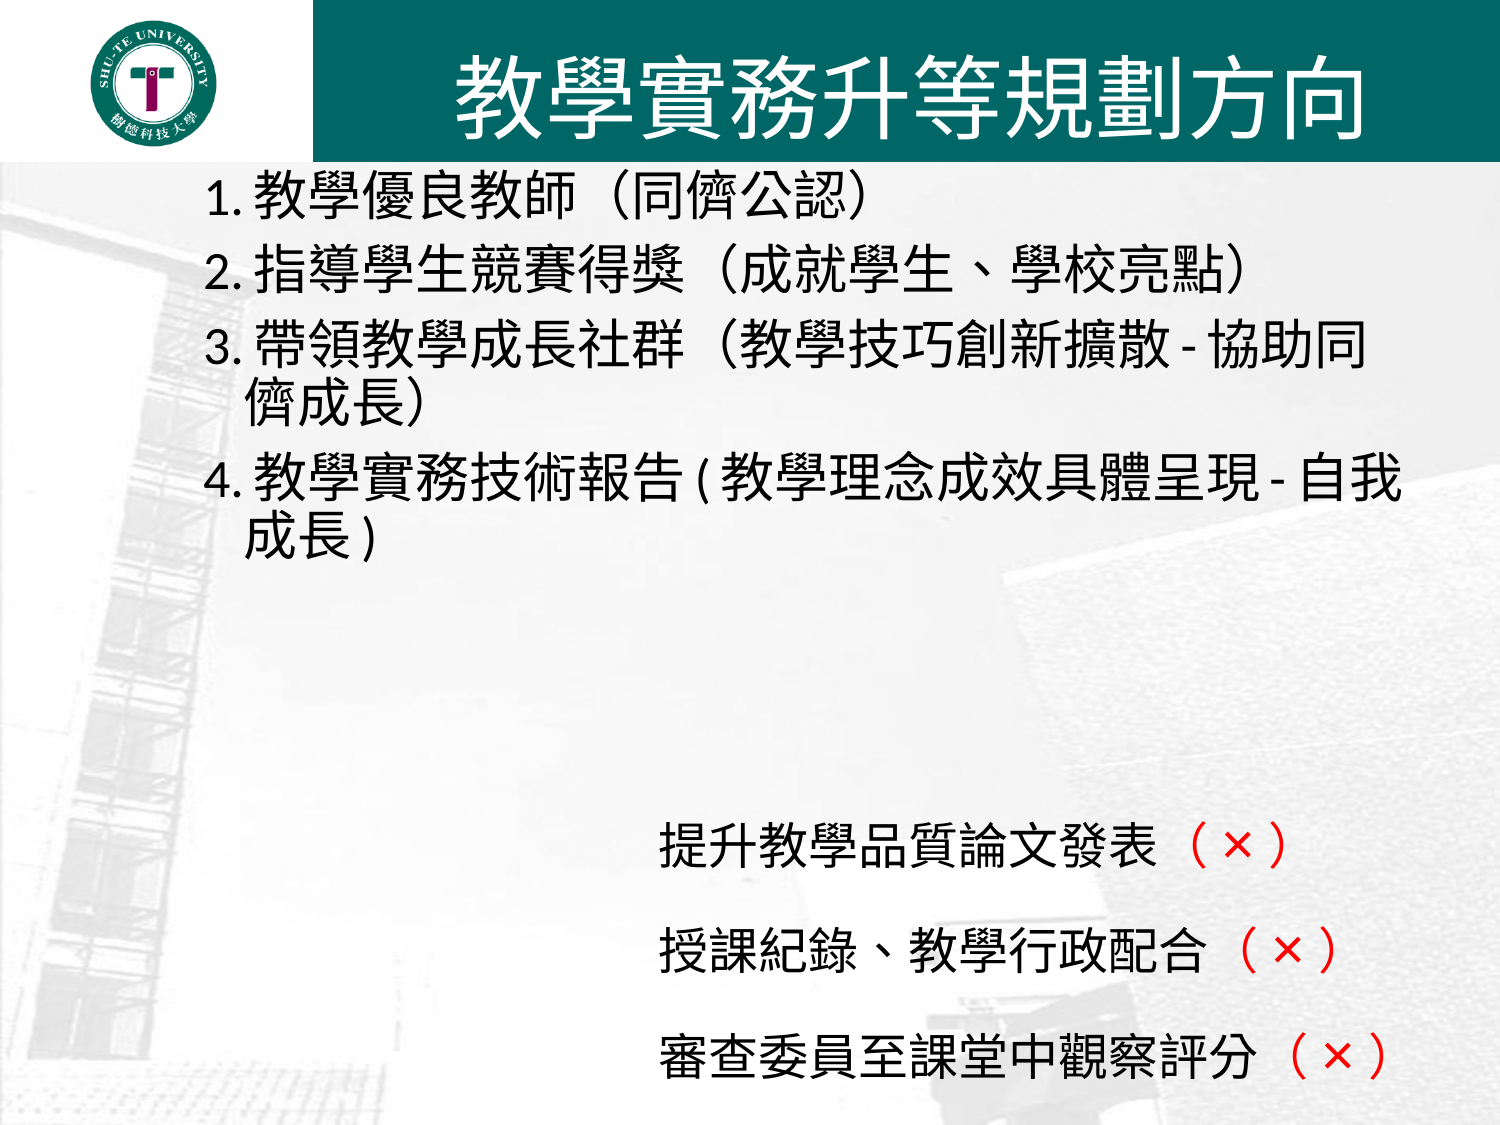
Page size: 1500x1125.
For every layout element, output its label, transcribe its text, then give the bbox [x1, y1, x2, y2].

title 教學實務升等規劃方向 [324, 31, 1500, 161]
text_box 提升教學品質論文發表（×） 授課紀錄、教學行政配合（×） 審查委員至課堂中觀察評分（×） [643, 798, 1436, 1095]
list 1.教學優良教師（同儕公認） 2.指導學生競賽得獎（成就學生、學校亮點） 3.帶領教學成長社群（教學技巧創新擴散-協助同儕成長） 4.教學實務技術報告(教學理念成效具體呈現-自我成長) [147, 160, 1424, 580]
